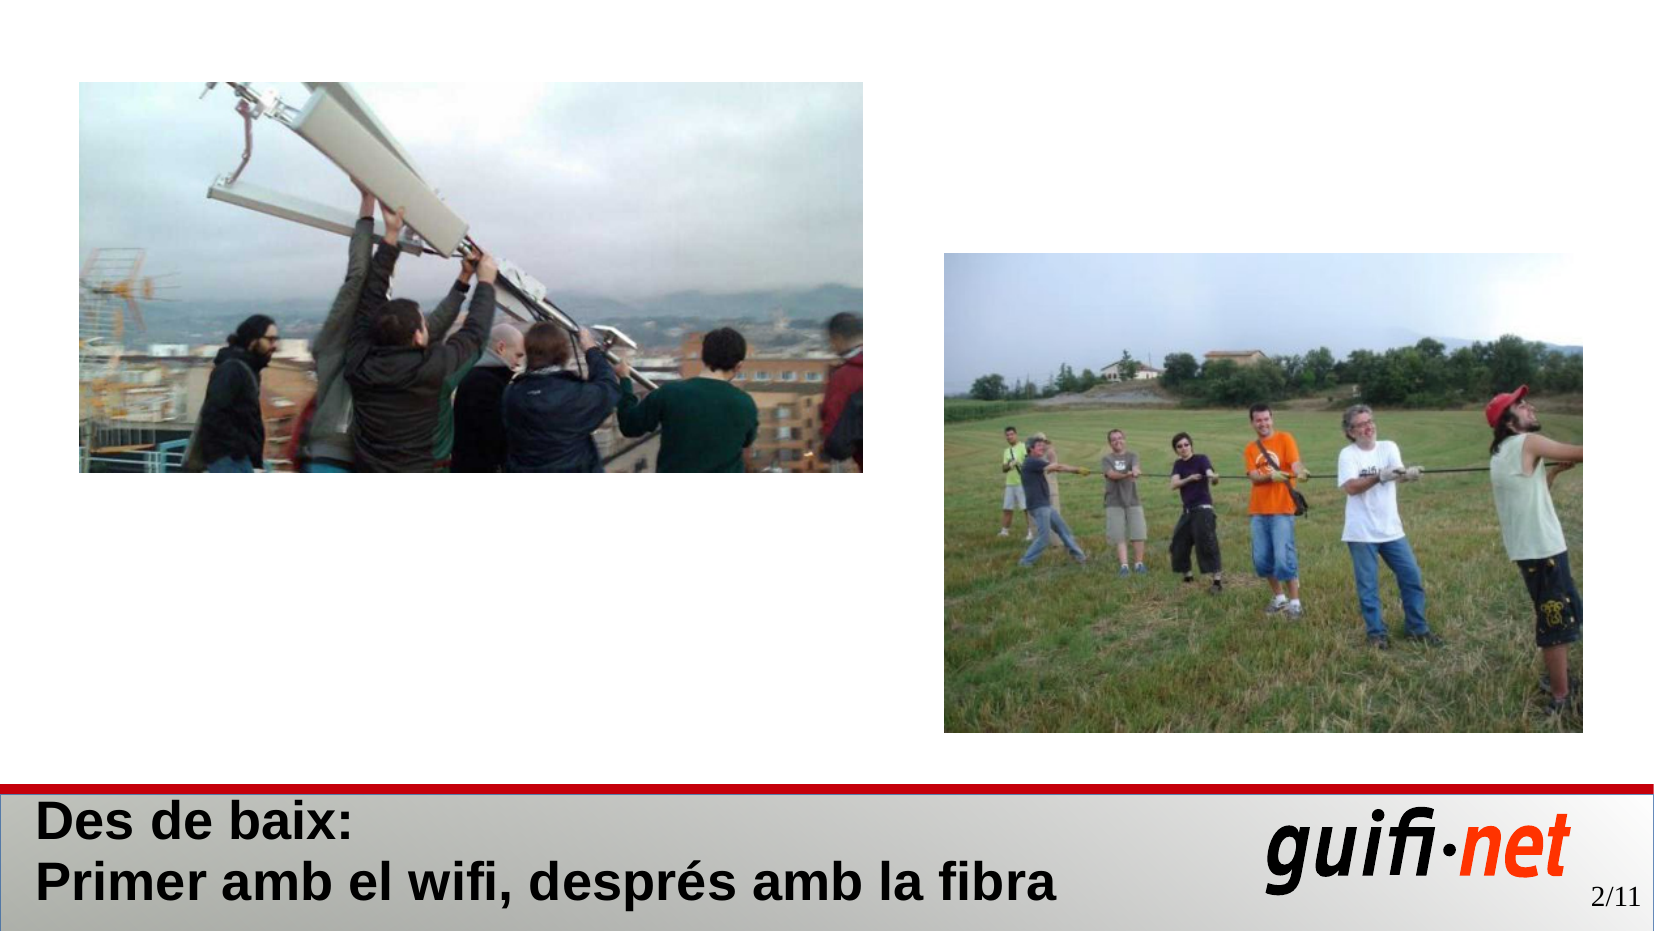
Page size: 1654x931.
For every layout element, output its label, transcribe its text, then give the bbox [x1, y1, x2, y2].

title Des de baix: Primer amb el wifi, després amb la fibra [35, 790, 1182, 912]
picture [944, 253, 1583, 733]
picture [79, 82, 863, 473]
